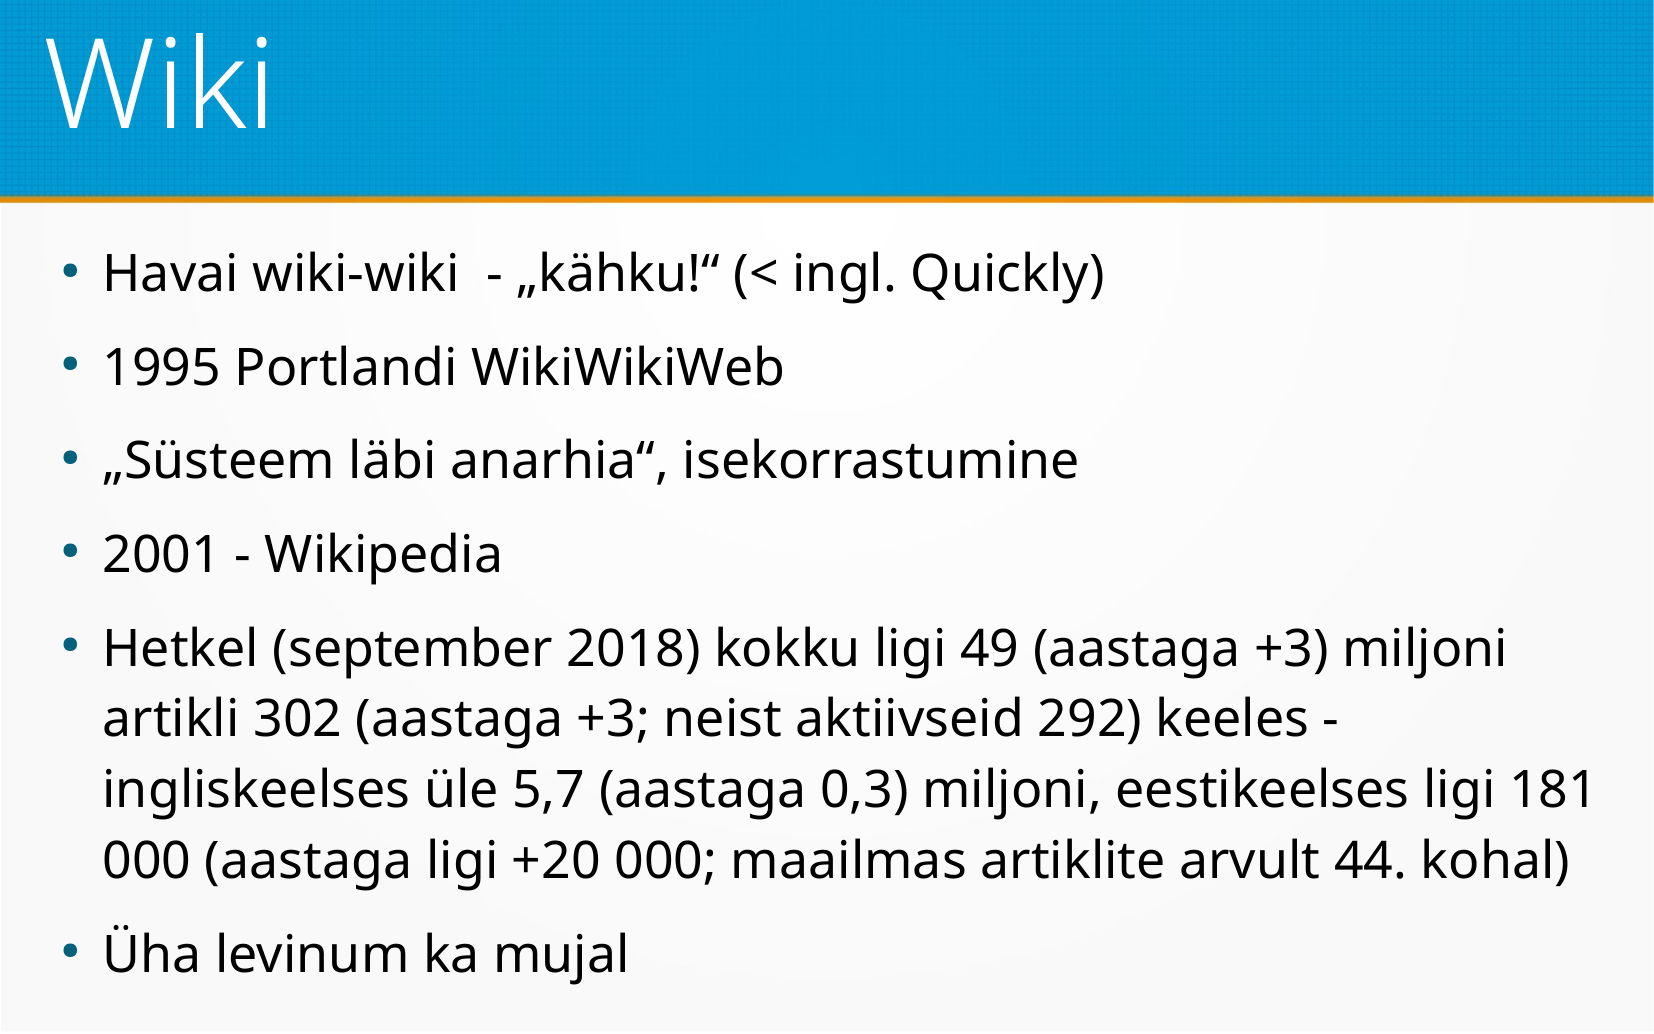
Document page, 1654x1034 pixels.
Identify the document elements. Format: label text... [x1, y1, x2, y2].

list Havai wiki-wiki - „kähku!“ (< ingl. Quickly) 1995 Portlandi WikiWikiWeb „Süsteem läbi anarhia“, isekorrastumine 2001 - Wikipedia Hetkel (september 2018) kokku ligi 49 (aastaga +3) miljoni artikli 302 (aastaga +3; neist aktiivseid 292) keeles - ingliskeelses üle 5,7 (aastaga 0,3) miljoni, eestikeelses ligi 181 000 (aastaga ligi +20 000; maailmas artiklite arvult 44. kohal) Üha levinum ka mujal [47, 236, 1607, 1002]
title Wiki [43, 0, 1619, 166]
picture [0, 195, 1654, 1034]
